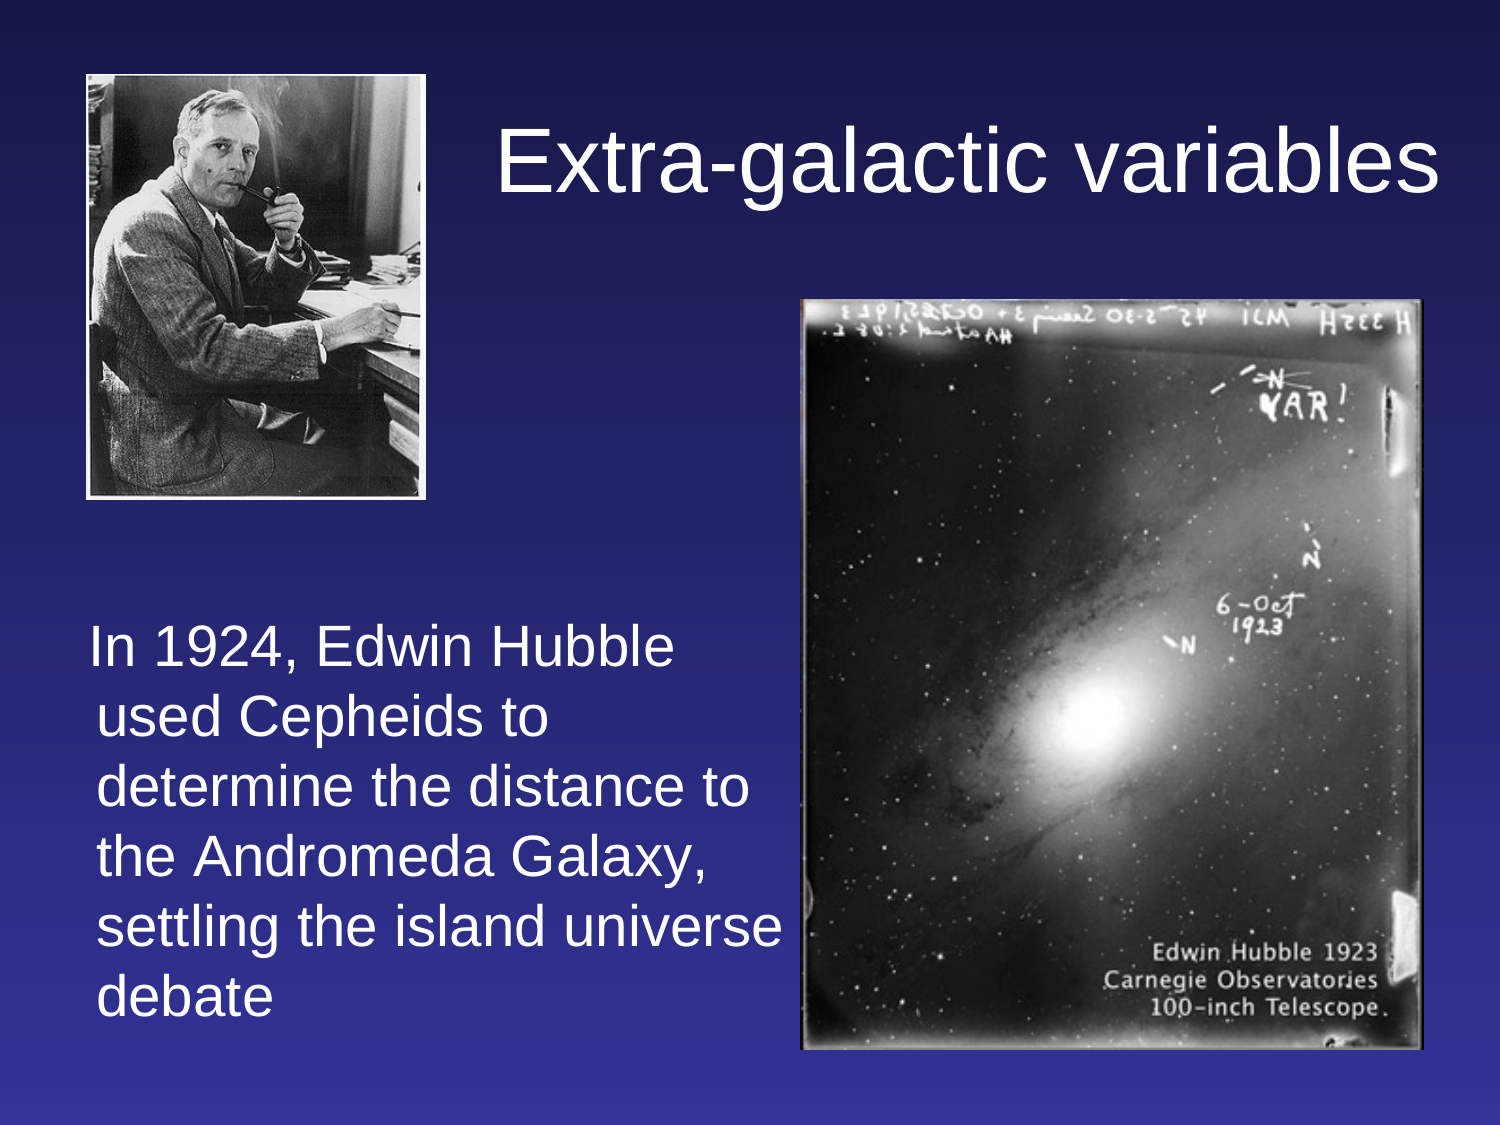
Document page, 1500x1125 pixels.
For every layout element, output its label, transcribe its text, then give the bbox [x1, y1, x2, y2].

text_box In 1924, Edwin Hubble used Cepheids to determine the distance to the Andromeda Galaxy, settling the island universe debate [24, 600, 800, 1050]
picture [86, 74, 426, 501]
title Extra-galactic variables [424, 62, 1500, 250]
picture [800, 299, 1424, 1051]
